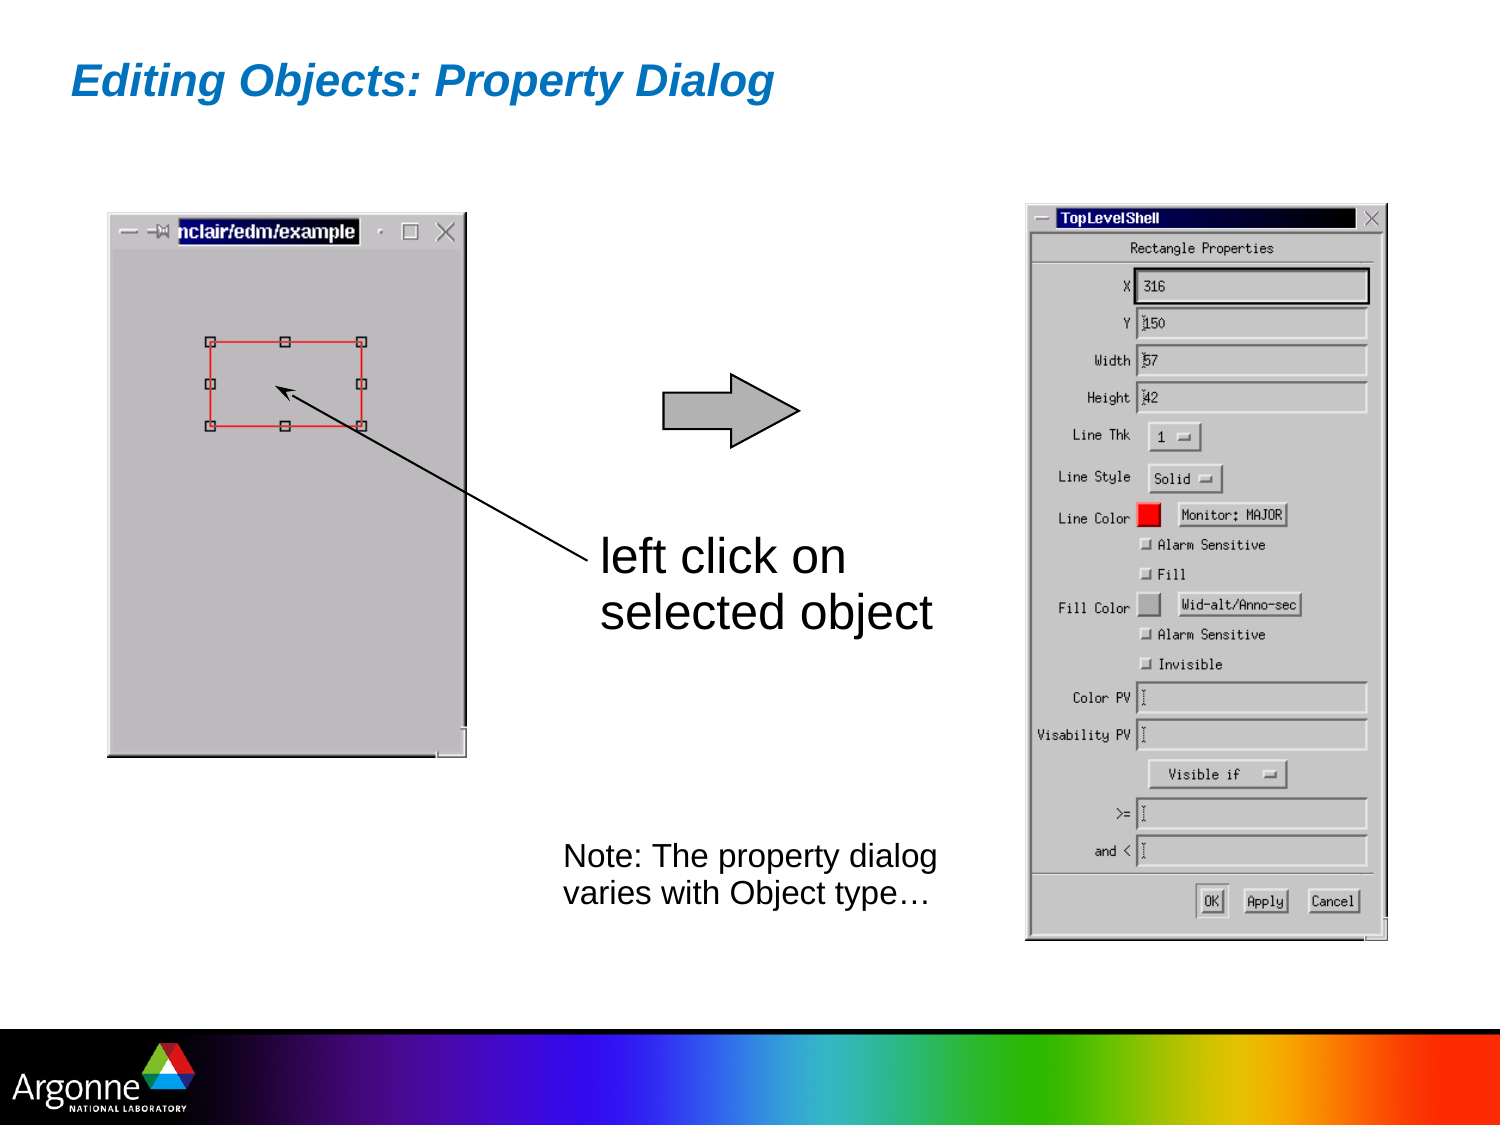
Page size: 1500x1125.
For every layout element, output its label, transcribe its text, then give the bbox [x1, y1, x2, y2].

text_box [663, 374, 799, 448]
text_box Note: The property dialog varies with Object type… [547, 830, 954, 920]
text_box left click on selected object [584, 520, 949, 648]
title Editing Objects: Property Dialog [55, 40, 1361, 125]
picture [107, 212, 467, 758]
picture [1025, 203, 1388, 941]
picture [0, 1029, 1500, 1125]
